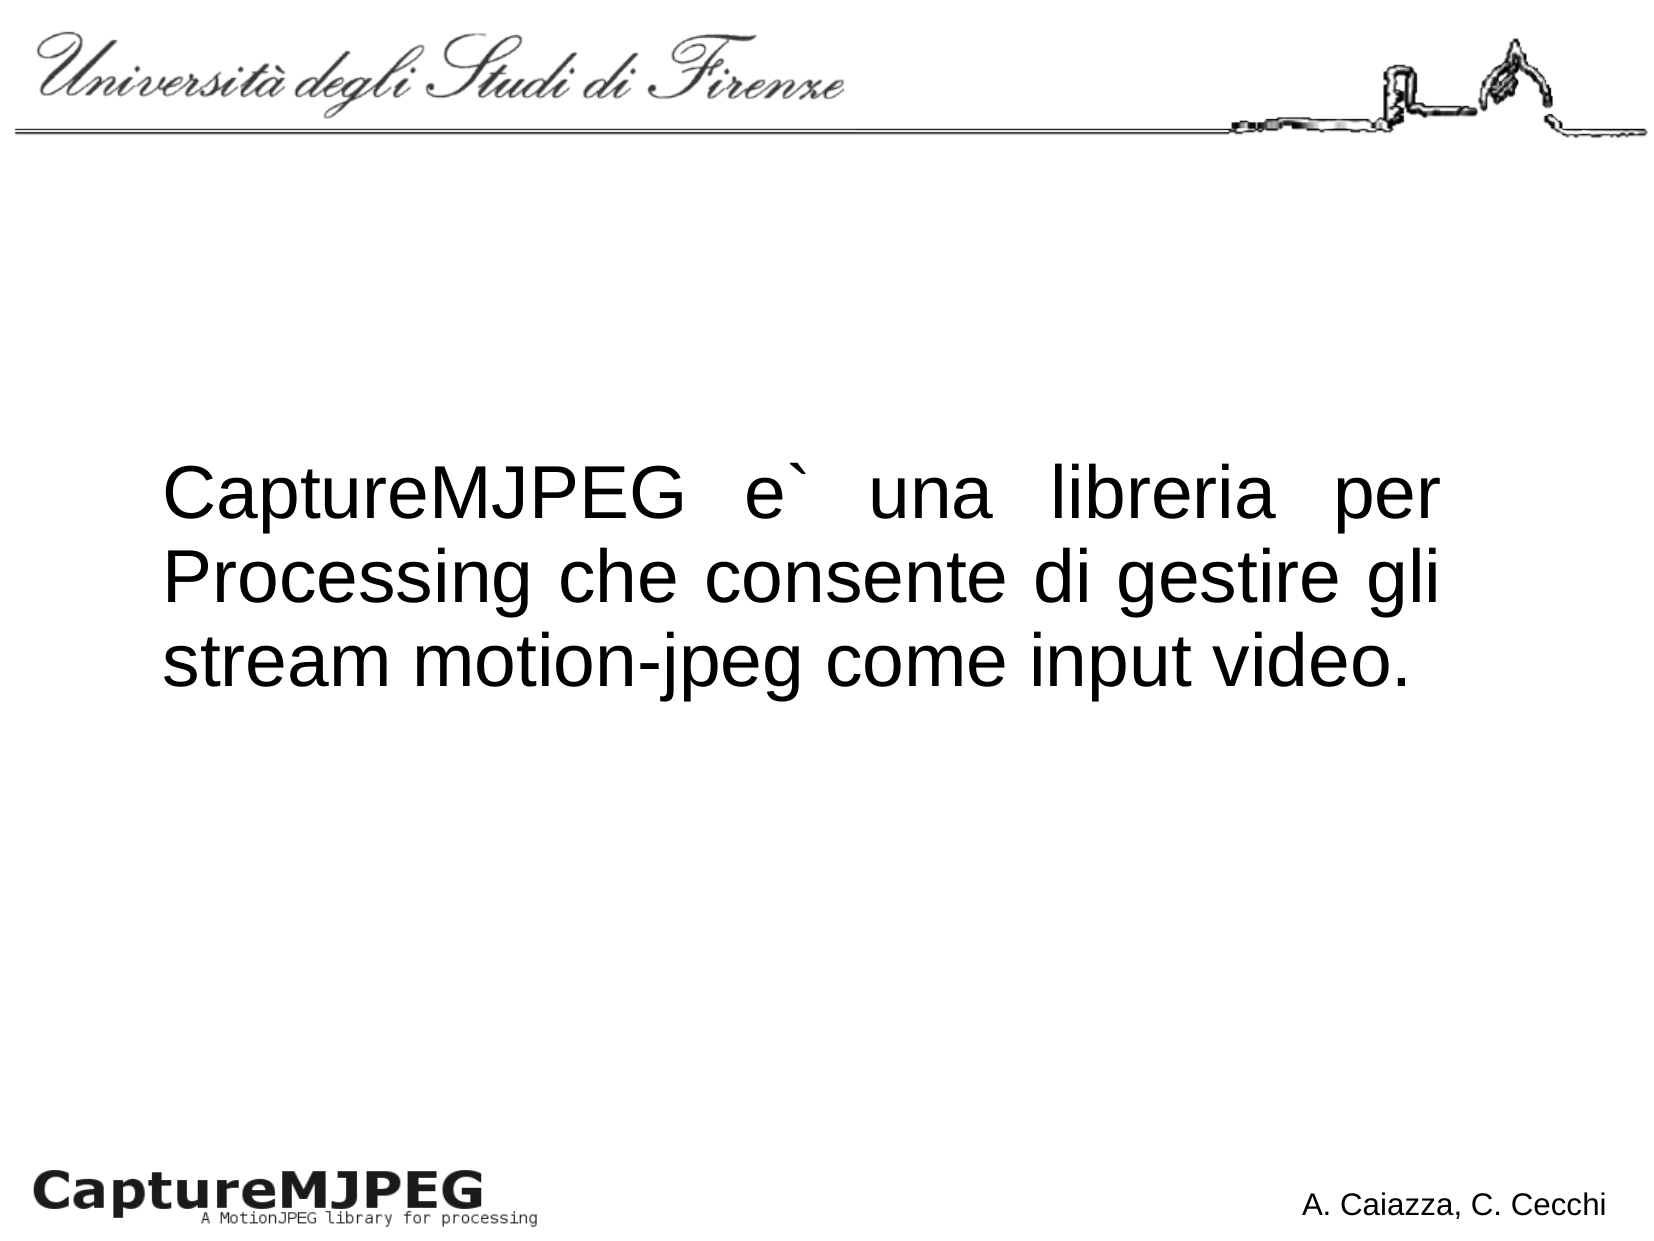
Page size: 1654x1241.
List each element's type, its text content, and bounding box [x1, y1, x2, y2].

text_box CaptureMJPEG e` una libreria per Processing che consente di gestire gli stream motion-jpeg come input video. [147, 442, 1515, 752]
picture [17, 1159, 550, 1229]
picture [7, 4, 1654, 147]
